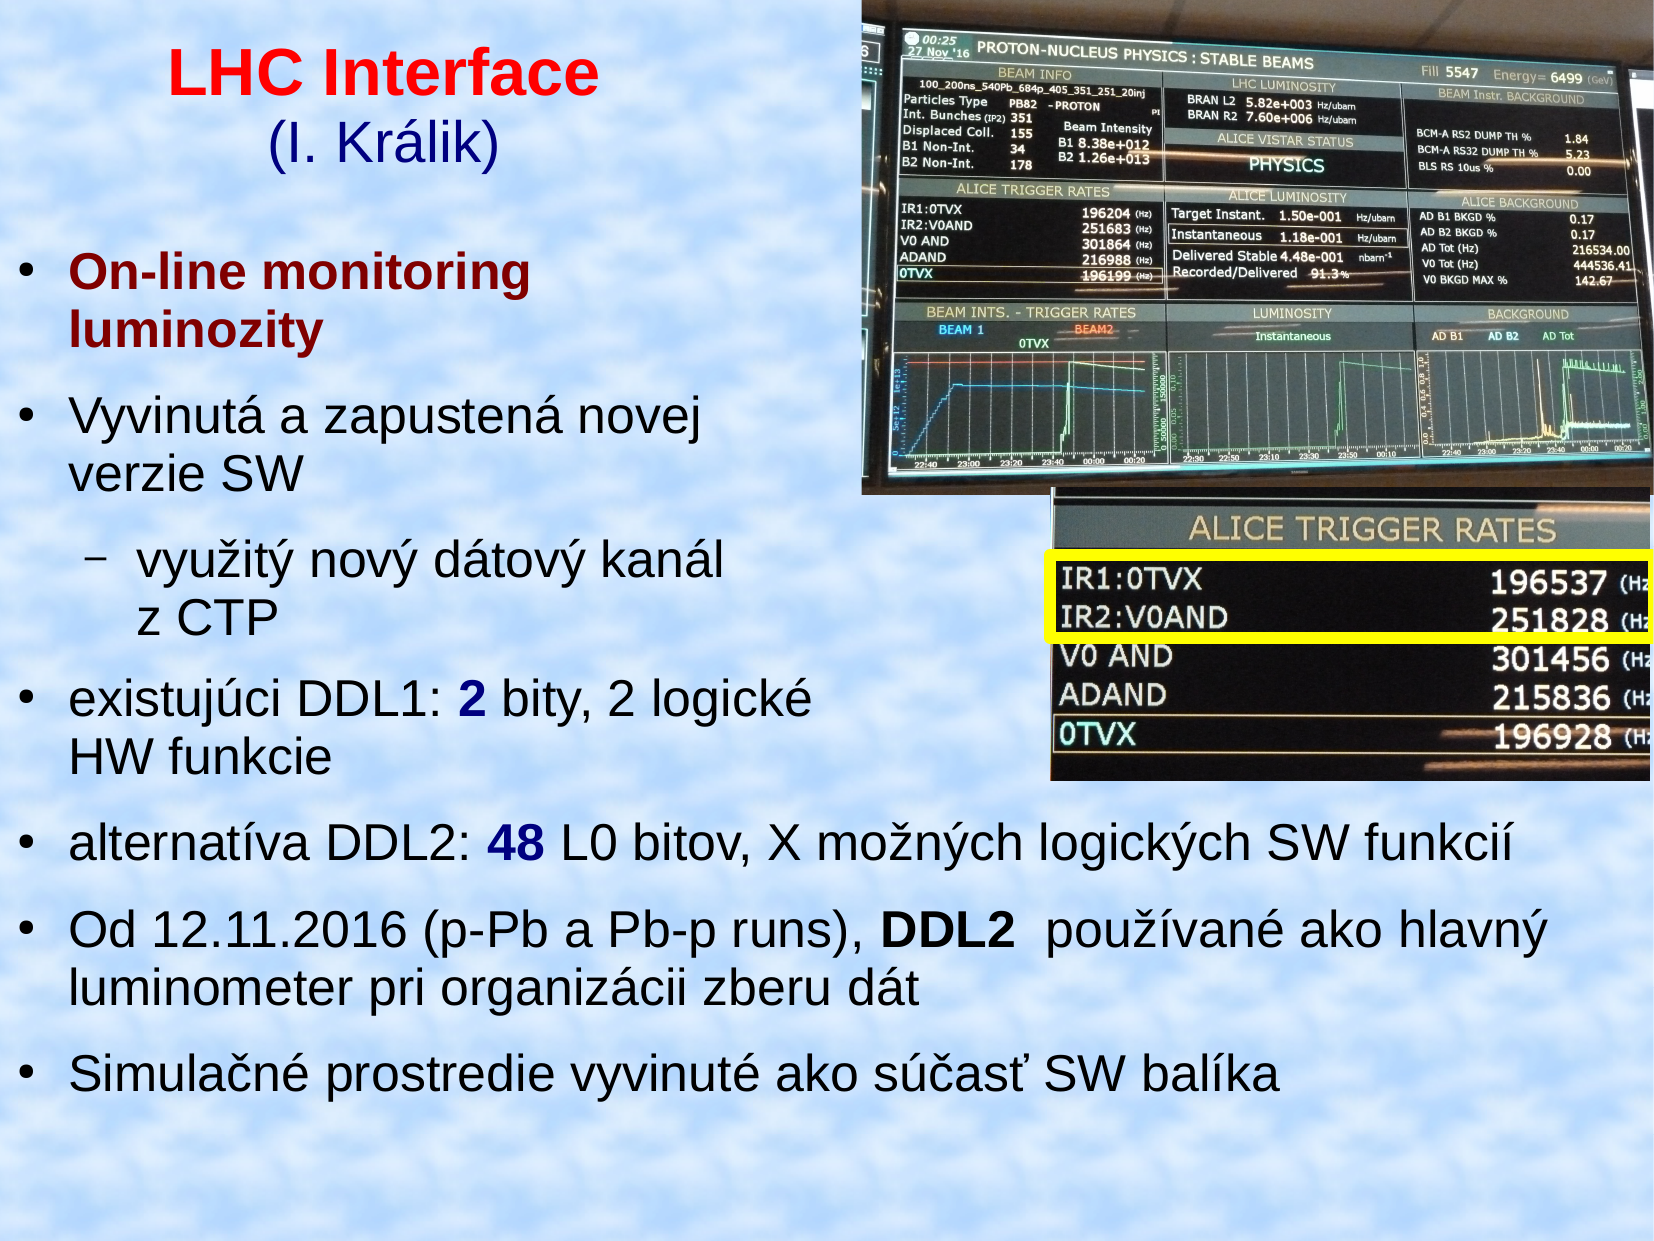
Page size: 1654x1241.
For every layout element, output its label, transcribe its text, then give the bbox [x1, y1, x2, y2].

picture [0, 0, 1654, 549]
picture [1056, 561, 1648, 632]
list On-line monitoring luminozity Vyvinutá a zapustená novej verzie SW využitý nový dátový kanál z CTP existujúci DDL1: 2 bity, 2 logické HW funkcie alternatíva DDL2: 48 L0 bitov, X možných logických SW funkcií Od 12.11.2016 (p-Pb a Pb-p runs), DDL2 používané ako hlavný luminometer pri organizácii zberu dát Simulačné prostredie vyvinuté ako súčasť SW balíka [0, 242, 1621, 1113]
picture [0, 644, 1654, 1241]
title LHC Interface (I. Králik) [30, 15, 739, 196]
